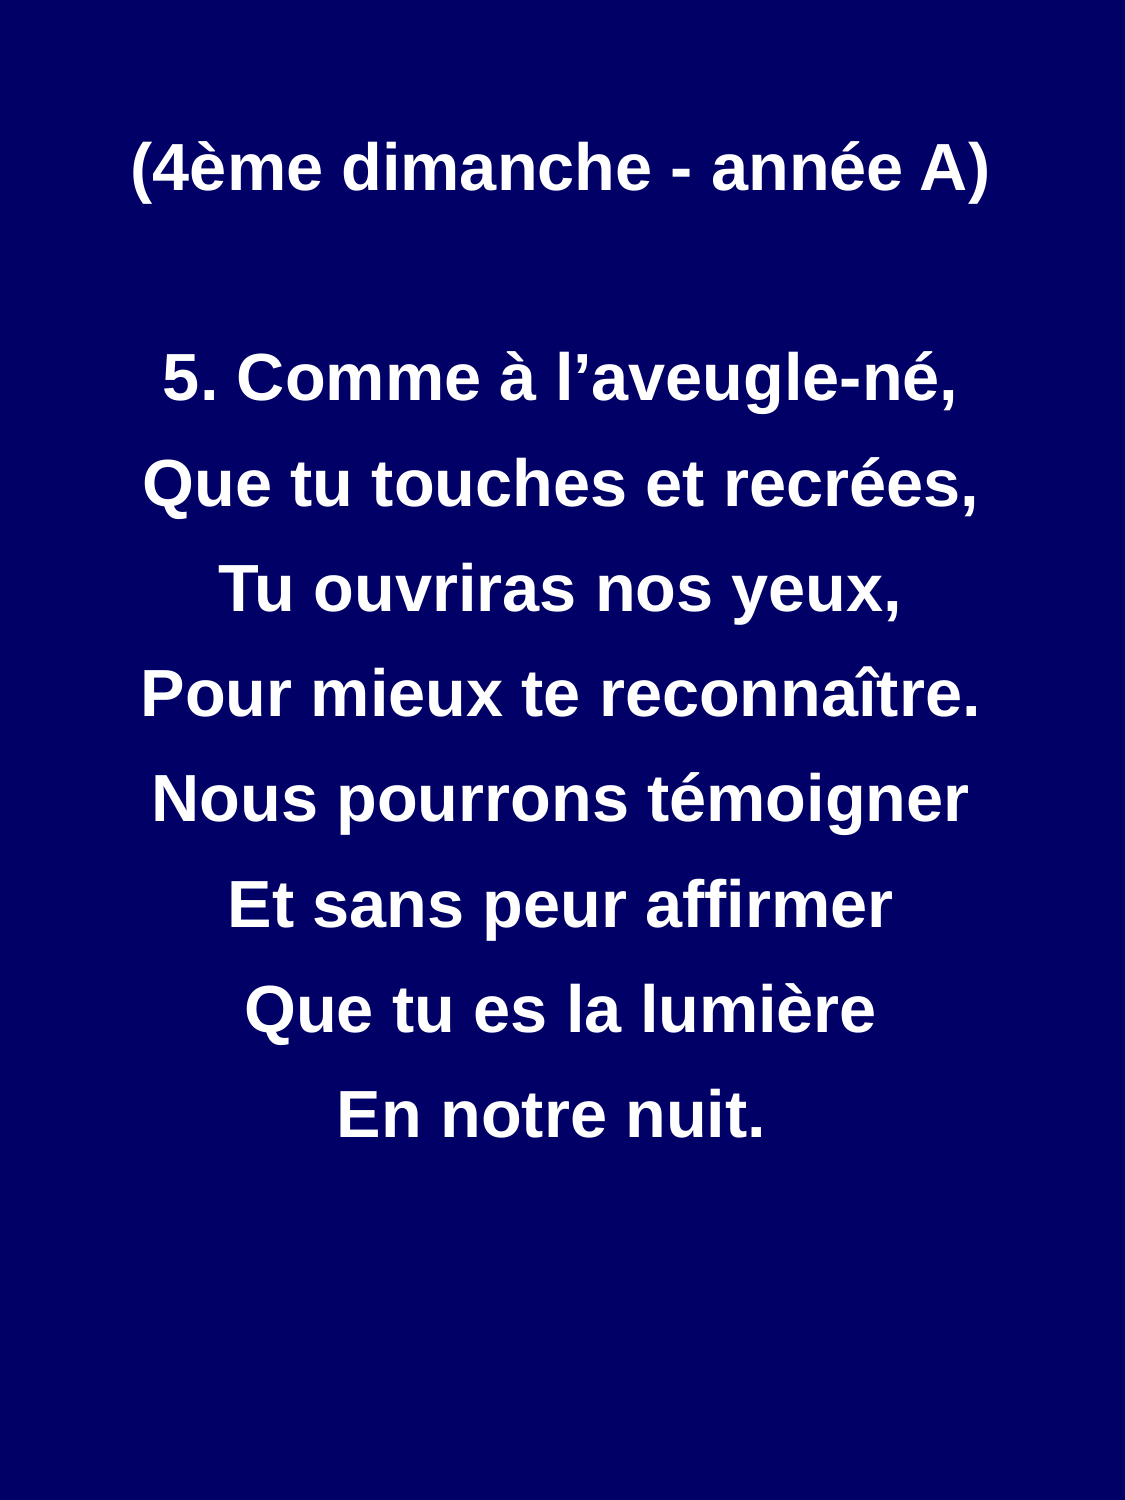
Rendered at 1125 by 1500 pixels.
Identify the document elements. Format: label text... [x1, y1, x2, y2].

text_box (4ème dimanche - année A) 5. Comme à l’aveugle-né, Que tu touches et recrées, Tu ouvriras nos yeux, Pour mieux te reconnaître. Nous pourrons témoigner Et sans peur affirmer Que tu es la lumière En notre nuit. [11, 35, 1110, 1441]
